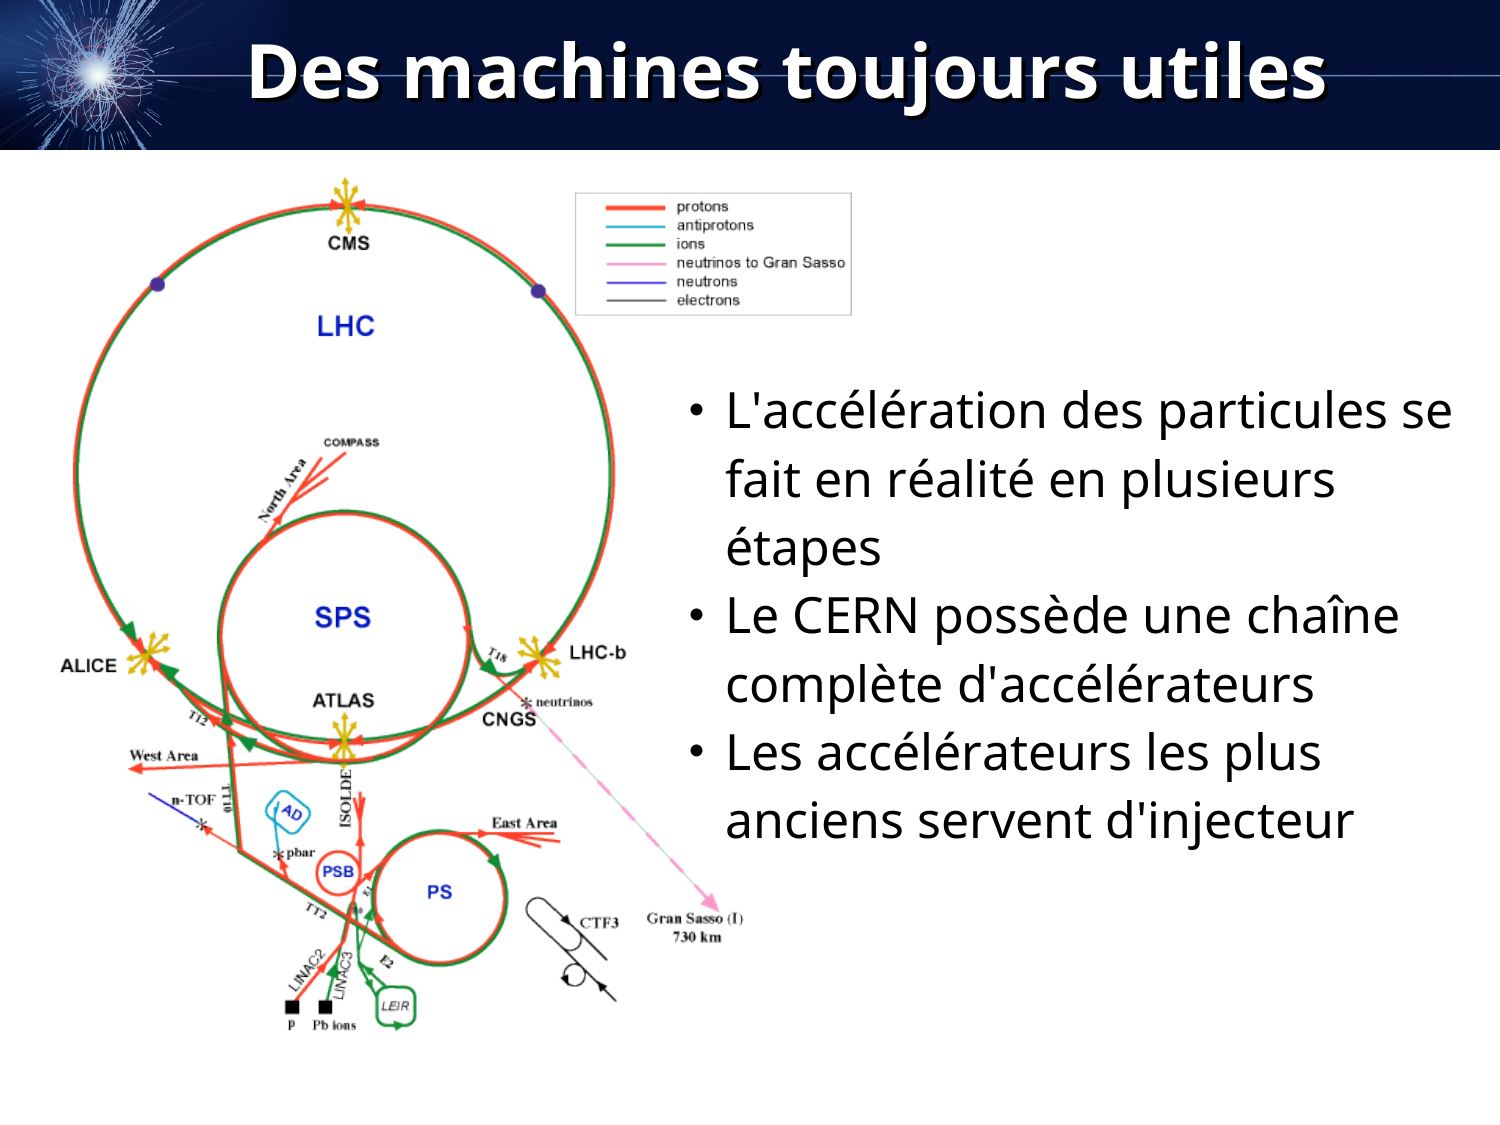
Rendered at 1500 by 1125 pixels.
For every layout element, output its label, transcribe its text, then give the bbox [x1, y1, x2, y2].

picture [59, 177, 852, 1037]
title Des machines toujours utiles [230, 16, 1500, 123]
picture [0, 0, 1500, 150]
text_box L'accélération des particules se fait en réalité en plusieurs étapes Le CERN possède une chaîne complète d'accélérateurs Les accélérateurs les plus anciens servent d'injecteur [673, 367, 1471, 916]
